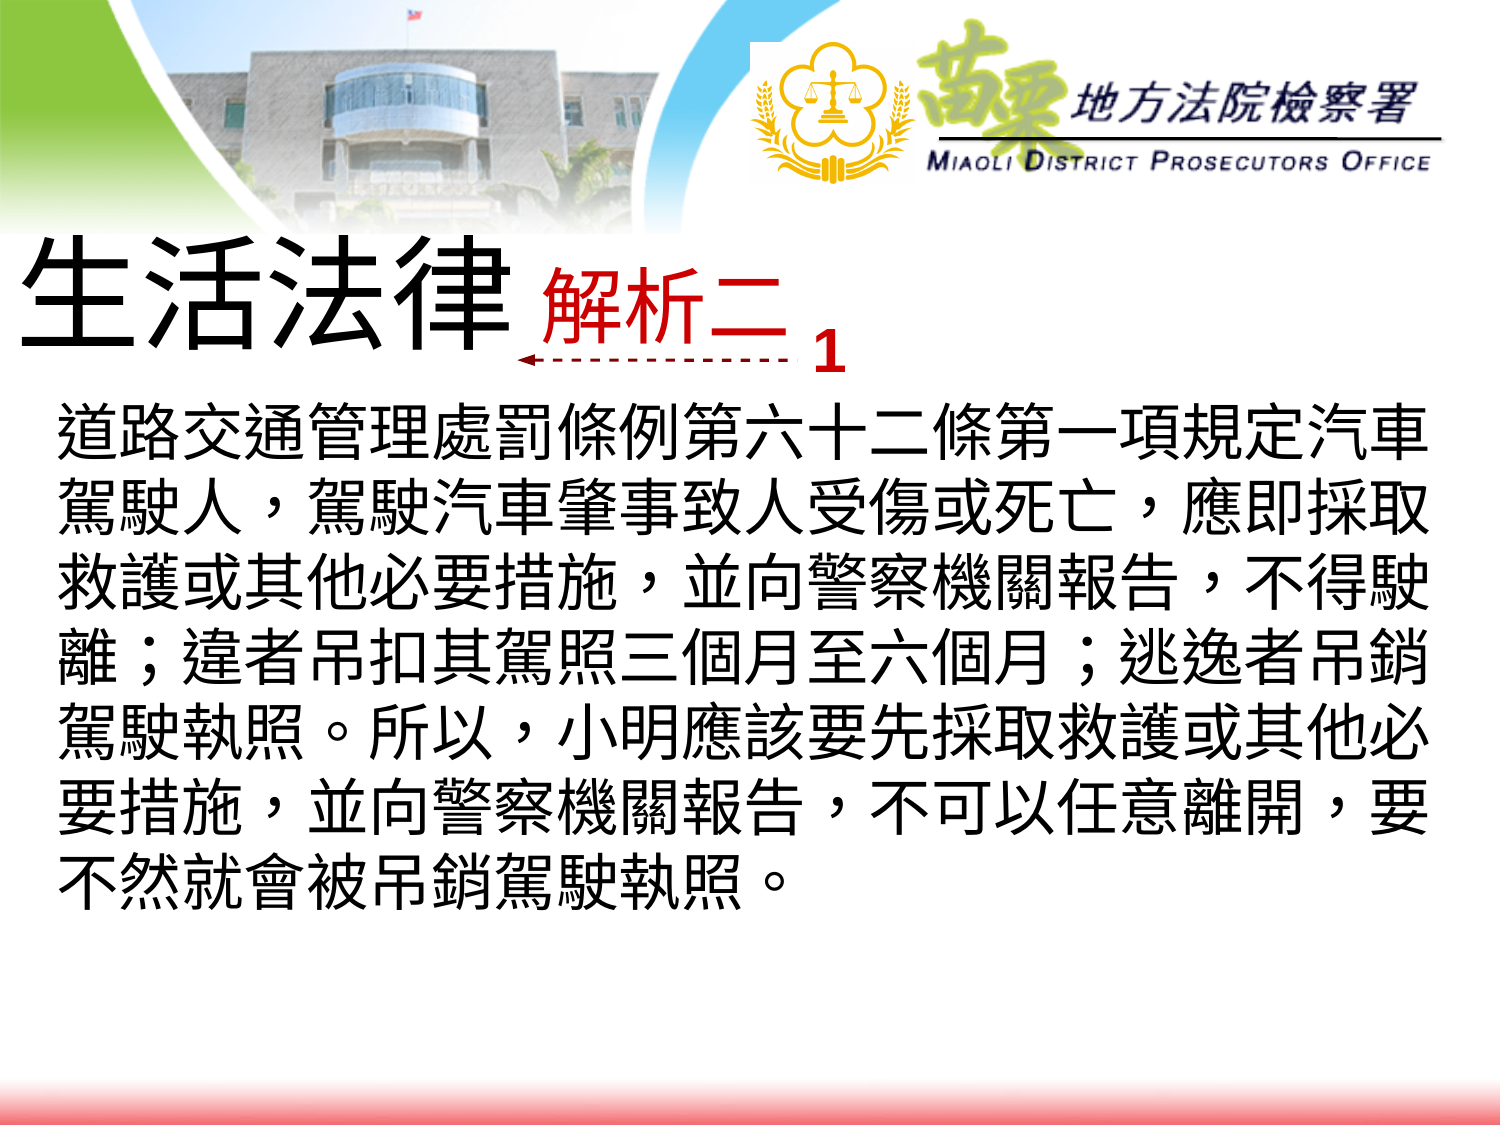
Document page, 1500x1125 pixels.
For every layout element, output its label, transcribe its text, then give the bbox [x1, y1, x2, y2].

text_box 道路交通管理處罰條例第六十二條第一項規定汽車駕駛人，駕駛汽車肇事致人受傷或死亡，應即採取救護或其他必要措施，並向警察機關報告，不得駛離；違者吊扣其駕照三個月至六個月；逃逸者吊銷駕駛執照。所以，小明應該要先採取救護或其他必要措施，並向警察機關報告，不可以任意離開，要不然就會被吊銷駕駛執照。 [41, 386, 1494, 925]
text_box 生活法律 [0, 208, 531, 374]
text_box 解析二 [525, 247, 805, 362]
picture [0, 1026, 1500, 1125]
text_box 1 [797, 302, 862, 393]
